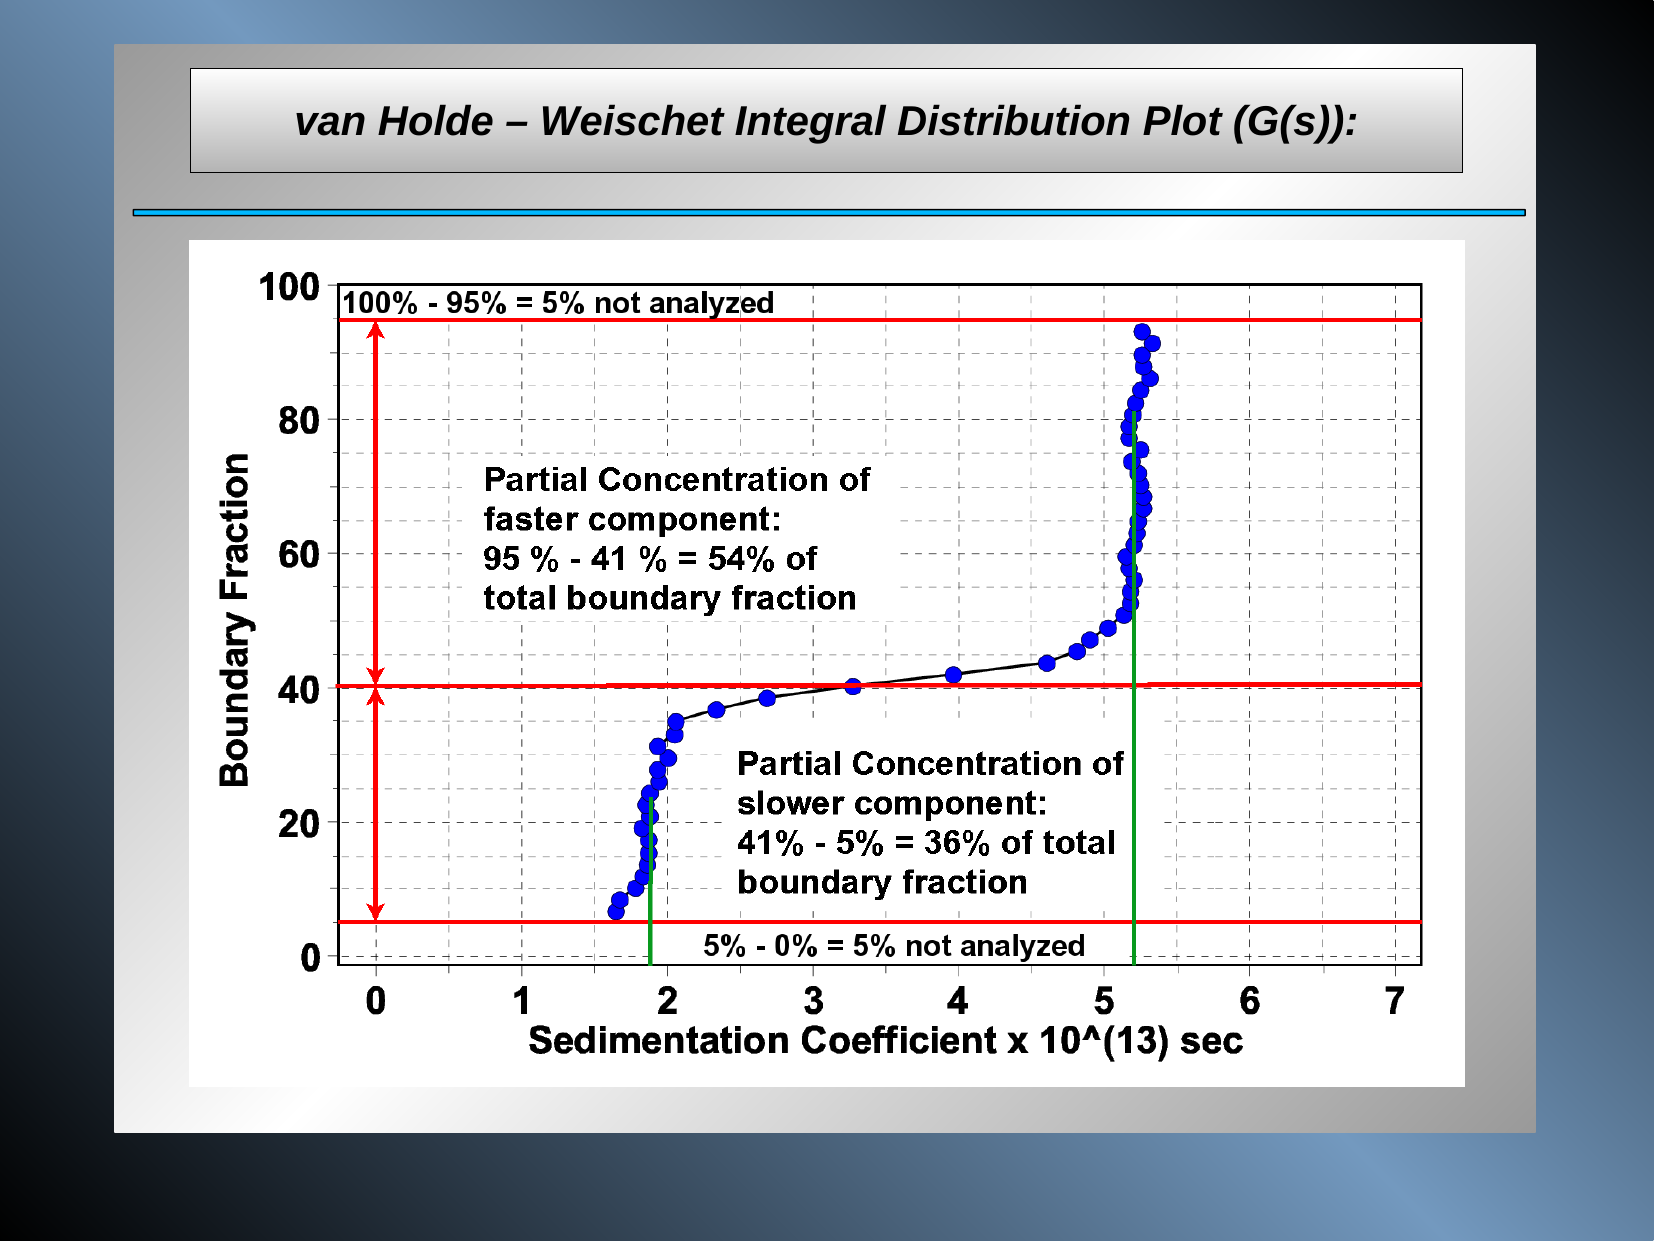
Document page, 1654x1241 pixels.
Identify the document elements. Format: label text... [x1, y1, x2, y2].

text_box van Holde – Weischet Integral Distribution Plot (G(s)): [190, 68, 1463, 173]
picture [189, 240, 1465, 1088]
text_box [133, 209, 1526, 216]
